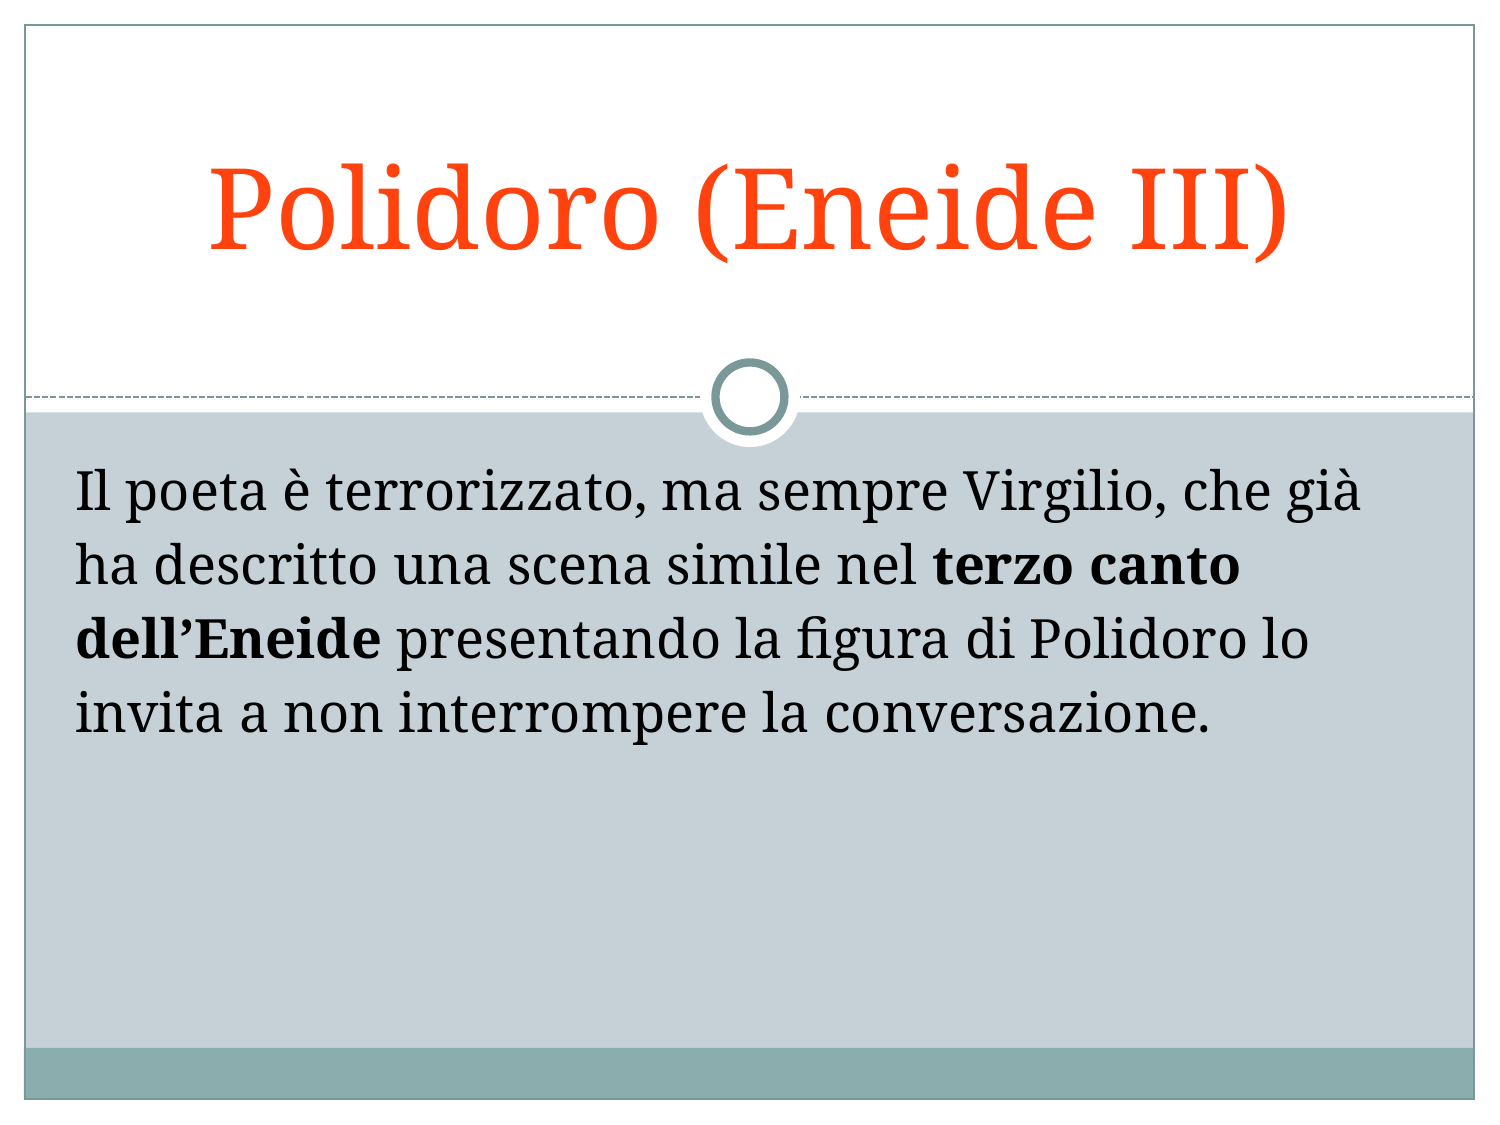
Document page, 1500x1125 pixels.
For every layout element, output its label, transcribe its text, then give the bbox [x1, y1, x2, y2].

list Il poeta è terrorizzato, ma sempre Virgilio, che già ha descritto una scena simile nel terzo canto dell’Eneide presentando la figura di Polidoro lo invita a non interrompere la conversazione. [75, 452, 1425, 1125]
title Polidoro (Eneide III) [112, 62, 1388, 350]
